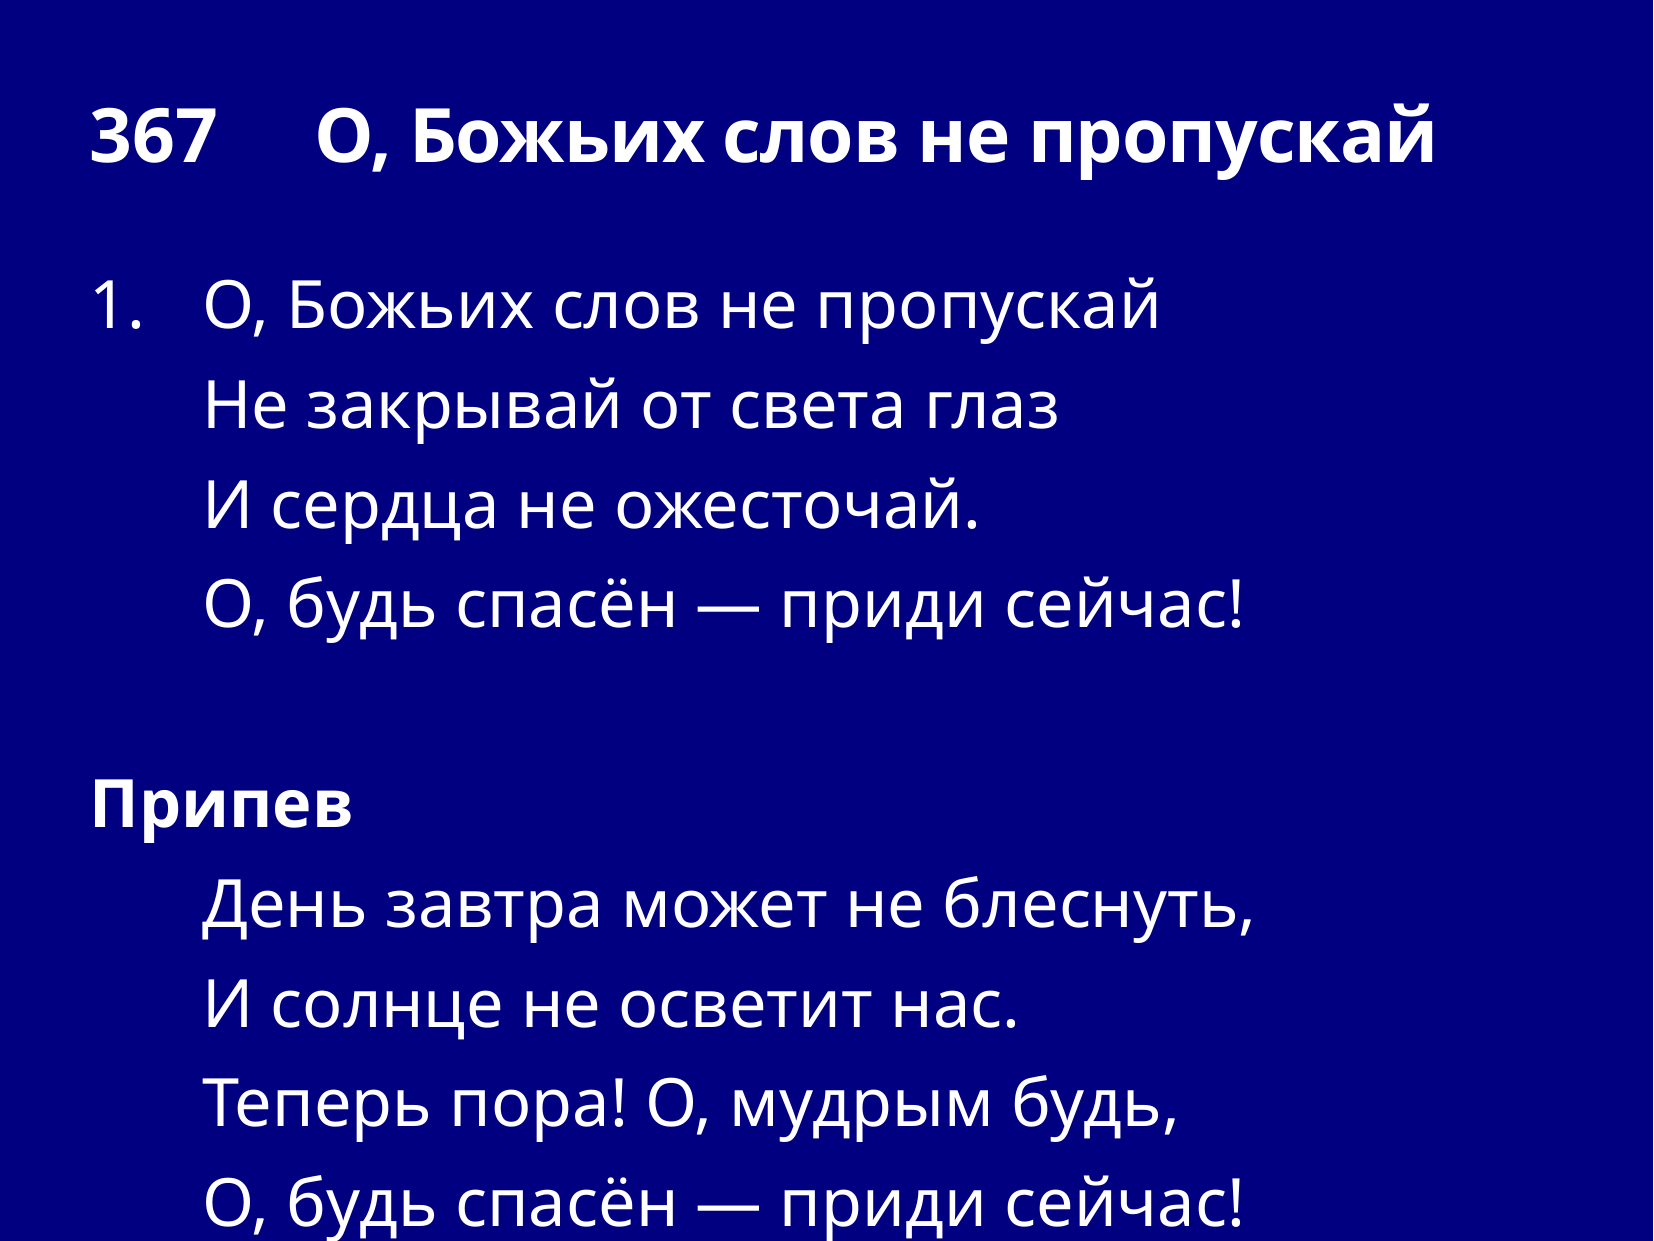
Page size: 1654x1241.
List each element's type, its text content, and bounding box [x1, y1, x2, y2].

text_box 367 О, Божьих слов не пропускай [75, 75, 1653, 188]
text_box 1. О, Божьих слов не пропускай Не закрывай от света глаз И сердца не ожесточай. О, будь спасён — приди сейчас! Припев День завтра может не блеснуть, И солнце не осветит нас. Теперь пора! О, мудрым будь, О, будь спасён — приди сейчас! [75, 188, 1576, 1163]
